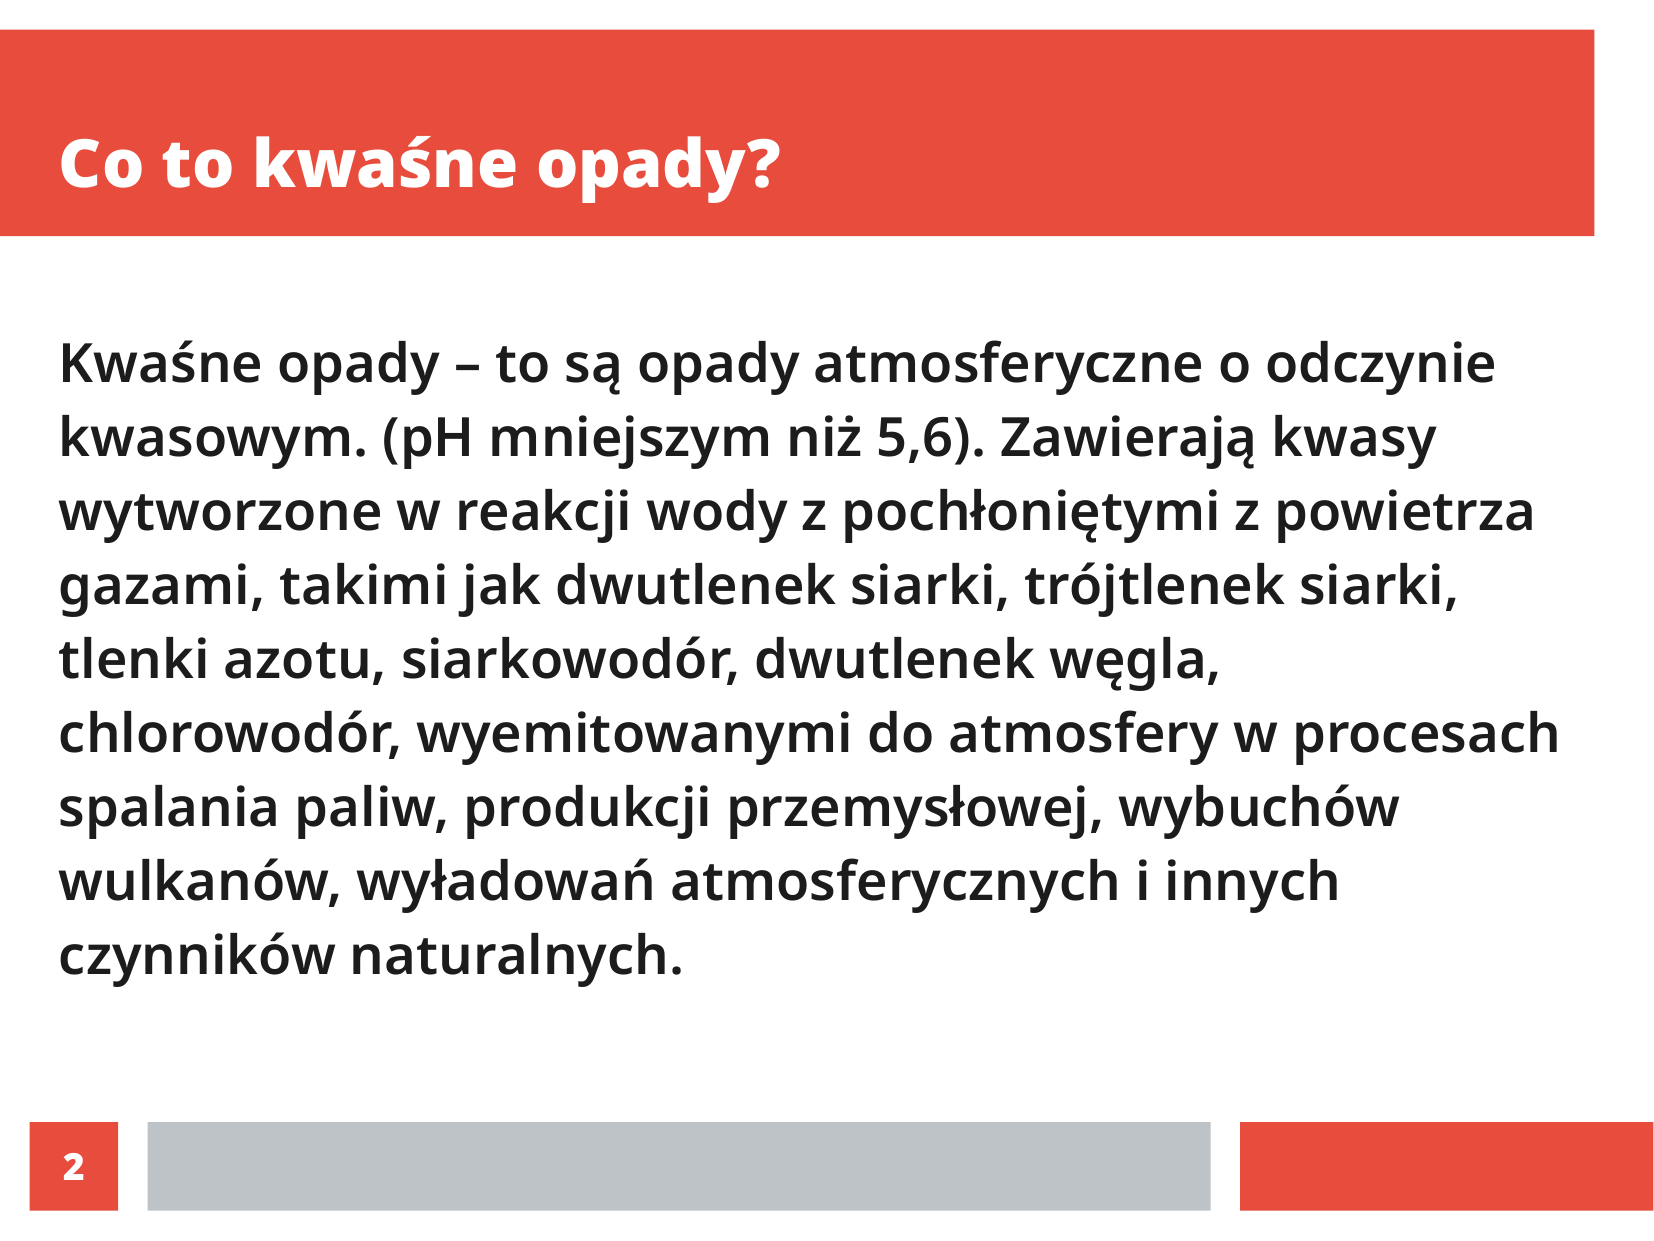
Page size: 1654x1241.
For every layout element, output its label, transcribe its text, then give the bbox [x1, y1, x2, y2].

list Kwaśne opady – to są opady atmosferyczne o odczynie kwasowym. (pH mniejszym niż 5,6). Zawierają kwasy wytworzone w reakcji wody z pochłoniętymi z powietrza gazami, takimi jak dwutlenek siarki, trójtlenek siarki, tlenki azotu, siarkowodór, dwutlenek węgla, chlorowodór, wyemitowanymi do atmosfery w procesach spalania paliw, produkcji przemysłowej, wybuchów wulkanów, wyładowań atmosferycznych i innych czynników naturalnych. [59, 324, 1565, 1093]
title Co to kwaśne opady? [59, 59, 1595, 207]
